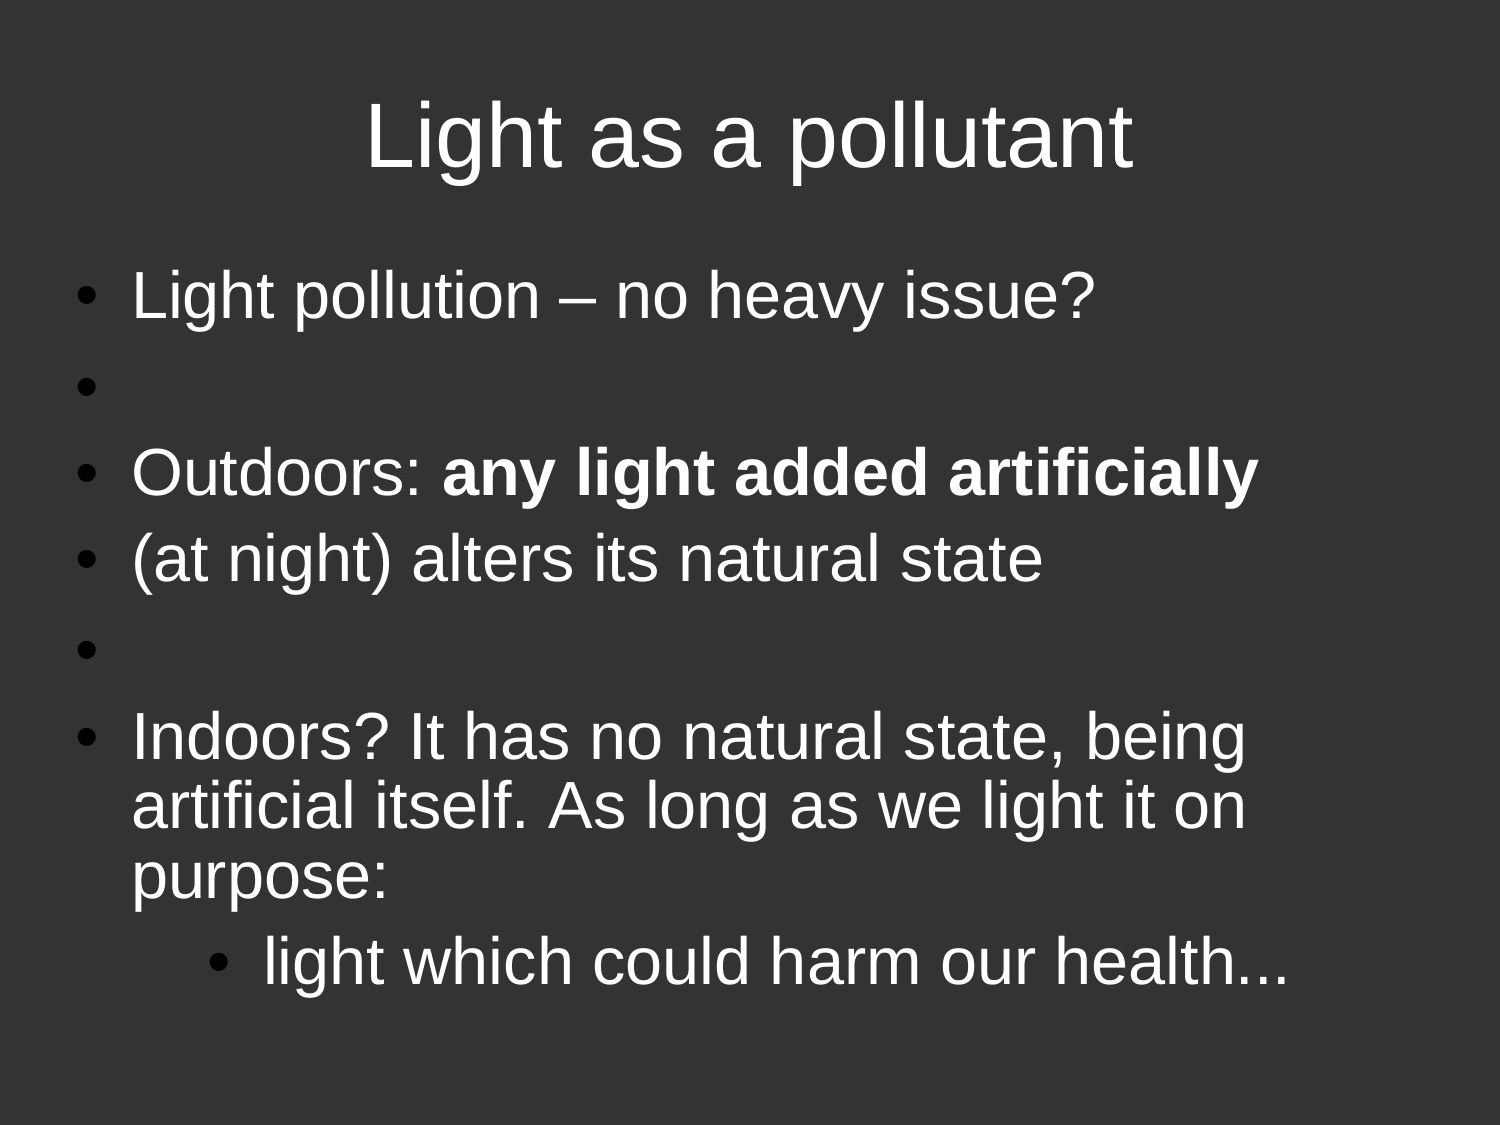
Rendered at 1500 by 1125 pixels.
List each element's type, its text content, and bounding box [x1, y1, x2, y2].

title Light as a pollutant [75, 21, 1425, 257]
list Light pollution – no heavy issue? Outdoors: any light added artificially (at night) alters its natural state Indoors? It has no natural state, being artificial itself. As long as we light it on purpose: light which could harm our health... [75, 262, 1425, 1005]
